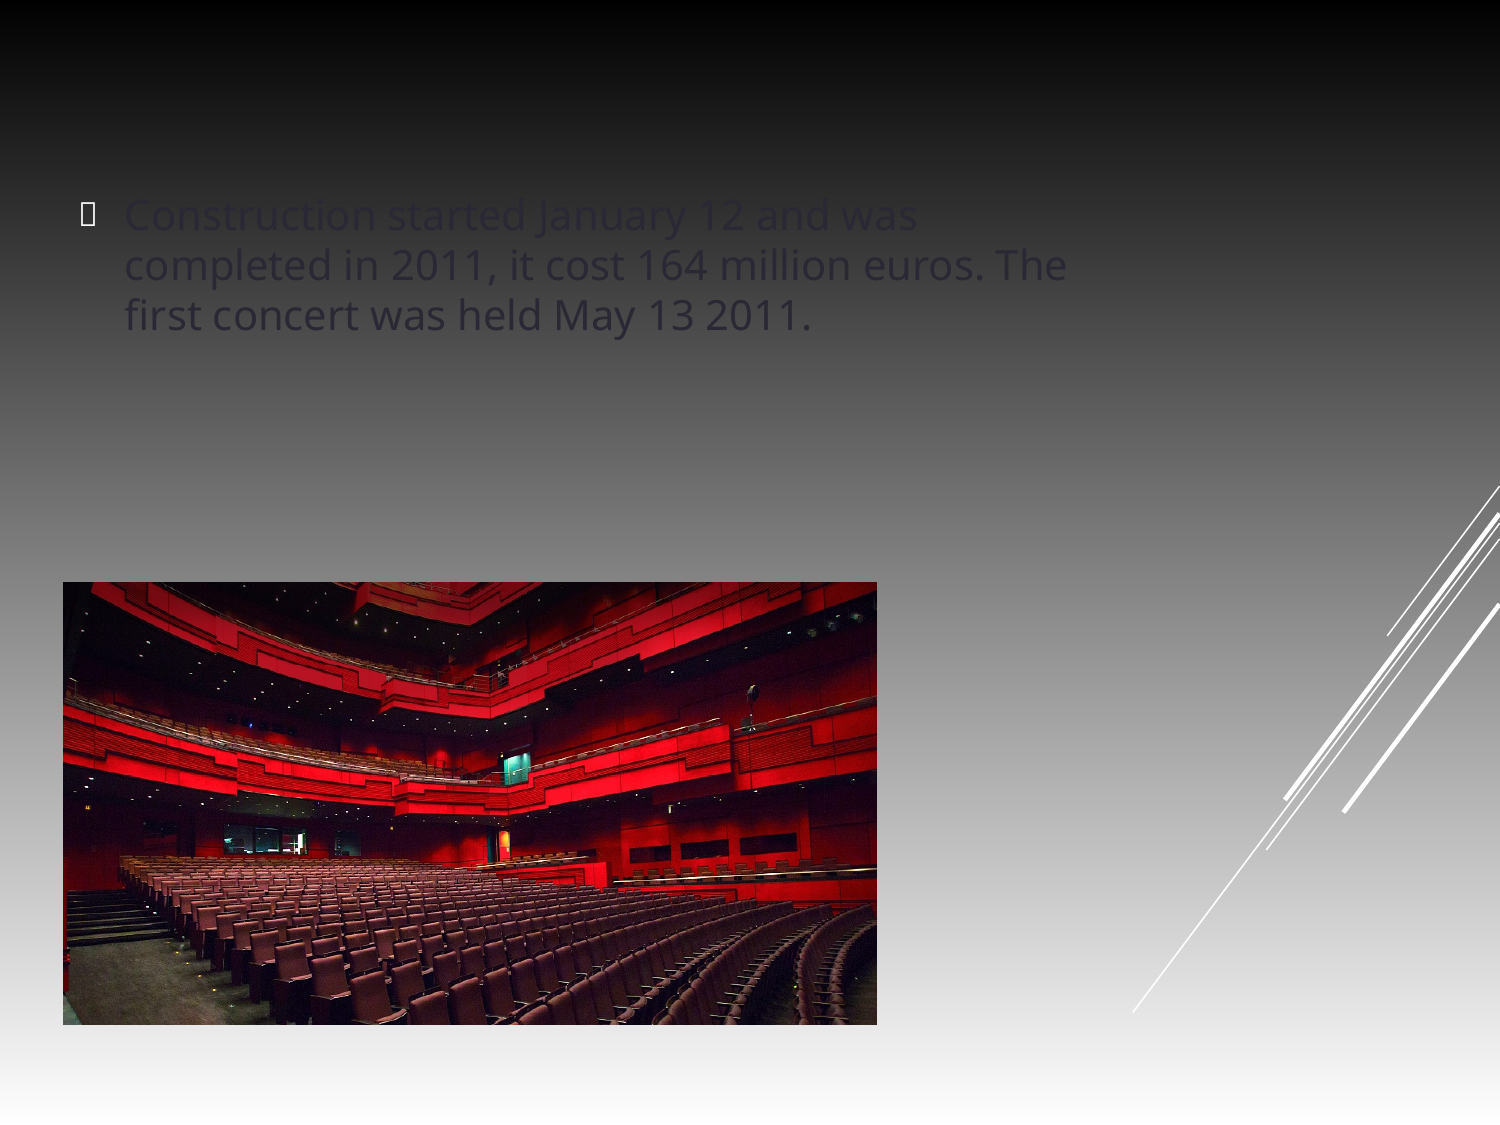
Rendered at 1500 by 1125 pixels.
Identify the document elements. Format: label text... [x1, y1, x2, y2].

list Construction started January 12 and was completed in 2011, it cost 164 million euros. The first concert was held May 13 2011. [63, 181, 1114, 427]
picture [63, 582, 877, 1025]
